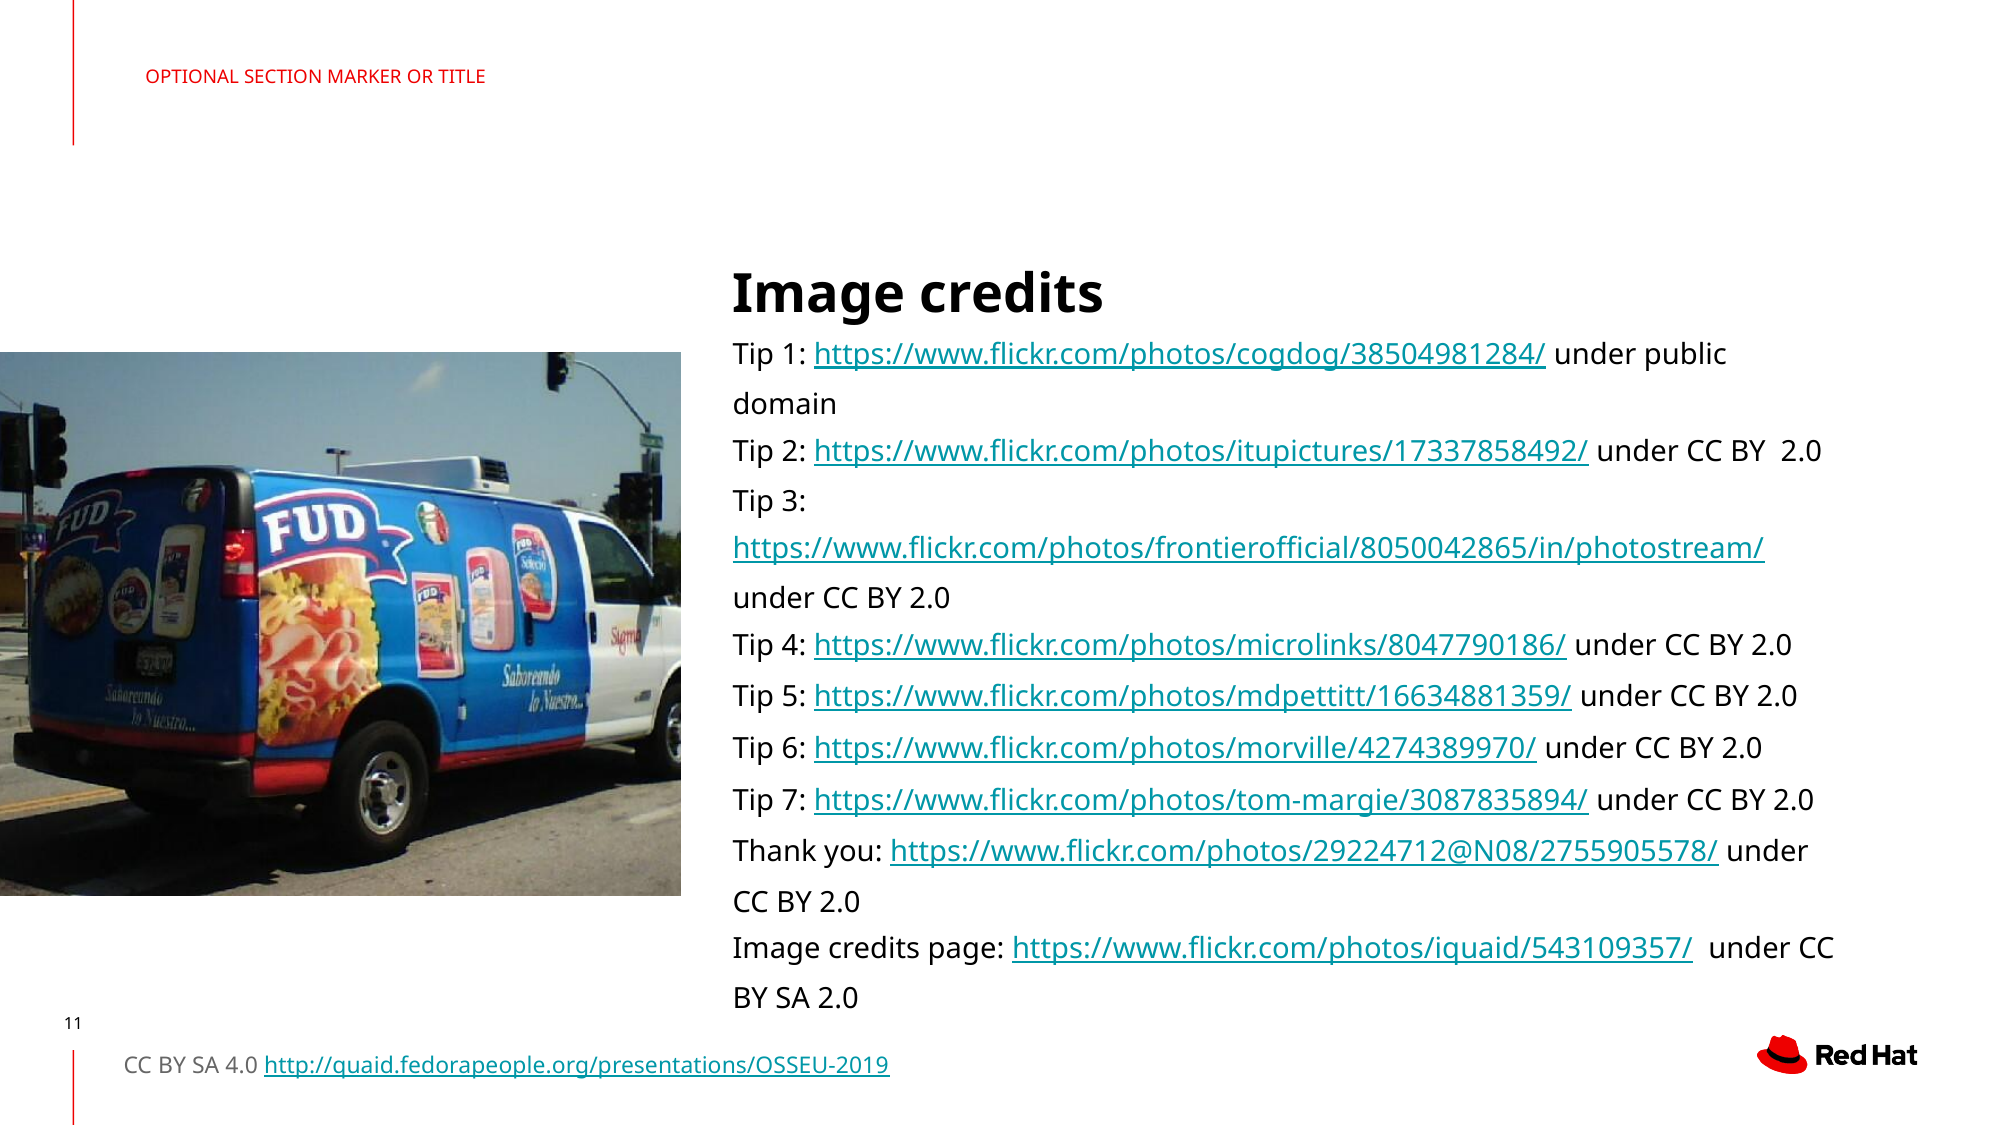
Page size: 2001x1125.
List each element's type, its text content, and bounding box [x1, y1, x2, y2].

picture [1757, 1035, 1918, 1074]
picture [0, 352, 681, 897]
title Image credits Tip 1: https://www.flickr.com/photos/cogdog/38504981284/ under public domain Tip 2: https://www.flickr.com/photos/itupictures/17337858492/ under CC BY 2.0 Tip 3: https://www.flickr.com/photos/frontierofficial/8050042865/in/photostream/ under CC BY 2.0 Tip 4: https://www.flickr.com/photos/microlinks/8047790186/ under CC BY 2.0 Tip 5: https://www.flickr.com/photos/mdpettitt/16634881359/ under CC BY 2.0 Tip 6: https://www.flickr.com/photos/morville/4274389970/ under CC BY 2.0 Tip 7: https://www.flickr.com/photos/tom-margie/3087835894/ under CC BY 2.0 Thank you: https://www.flickr.com/photos/29224712@N08/2755905578/ under CC BY 2.0 Image credits page: https://www.flickr.com/photos/iquaid/543109357/ under CC BY SA 2.0 [732, 238, 1836, 764]
slide_number <number> [13, 1012, 134, 1036]
subtitle OPTIONAL SECTION MARKER OR TITLE [73, 9, 919, 143]
